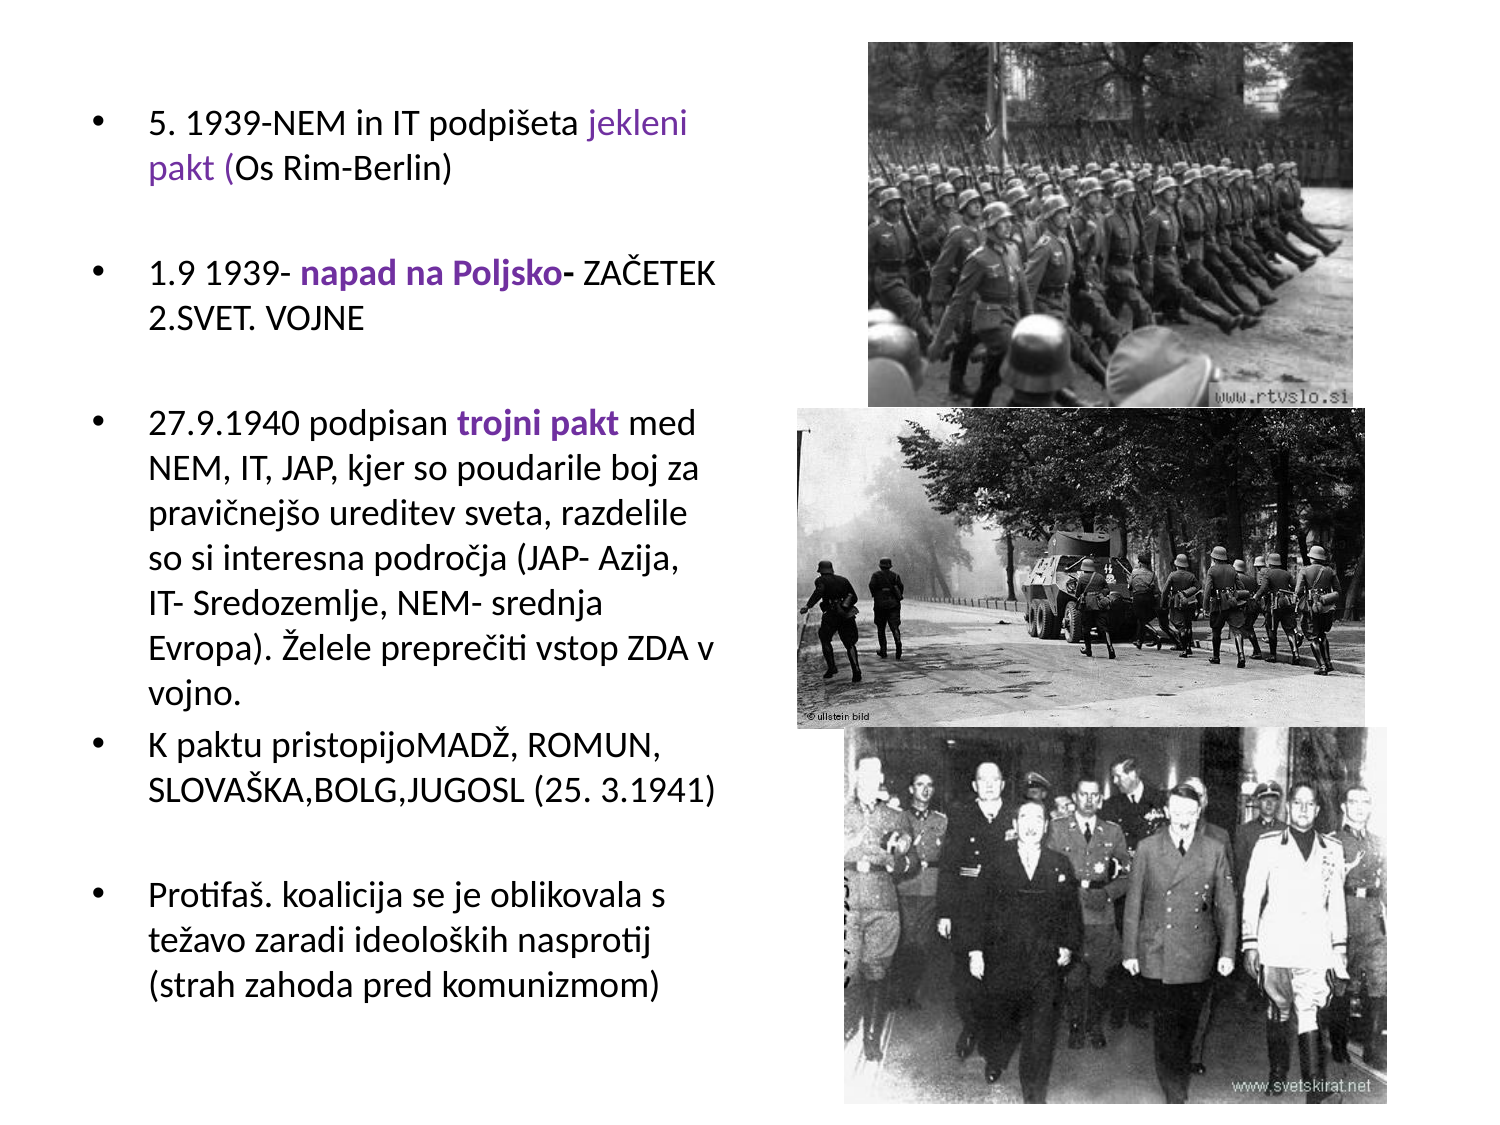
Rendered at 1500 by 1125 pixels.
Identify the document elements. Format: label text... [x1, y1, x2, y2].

list 5. 1939-NEM in IT podpišeta jekleni pakt (Os Rim-Berlin) 1.9 1939- napad na Poljsko- ZAČETEK 2.SVET. VOJNE 27.9.1940 podpisan trojni pakt med NEM, IT, JAP, kjer so poudarile boj za pravičnejšo ureditev sveta, razdelile so si interesna področja (JAP- Azija, IT- Sredozemlje, NEM- srednja Evropa). Želele preprečiti vstop ZDA v vojno. K paktu pristopijoMADŽ, ROMUN, SLOVAŠKA,BOLG,JUGOSL (25. 3.1941) Protifaš. koalicija se je oblikovala s težavo zaradi ideoloških nasprotij (strah zahoda pred komunizmom) [76, 90, 740, 1035]
picture [868, 42, 1353, 407]
picture [797, 408, 1387, 1104]
